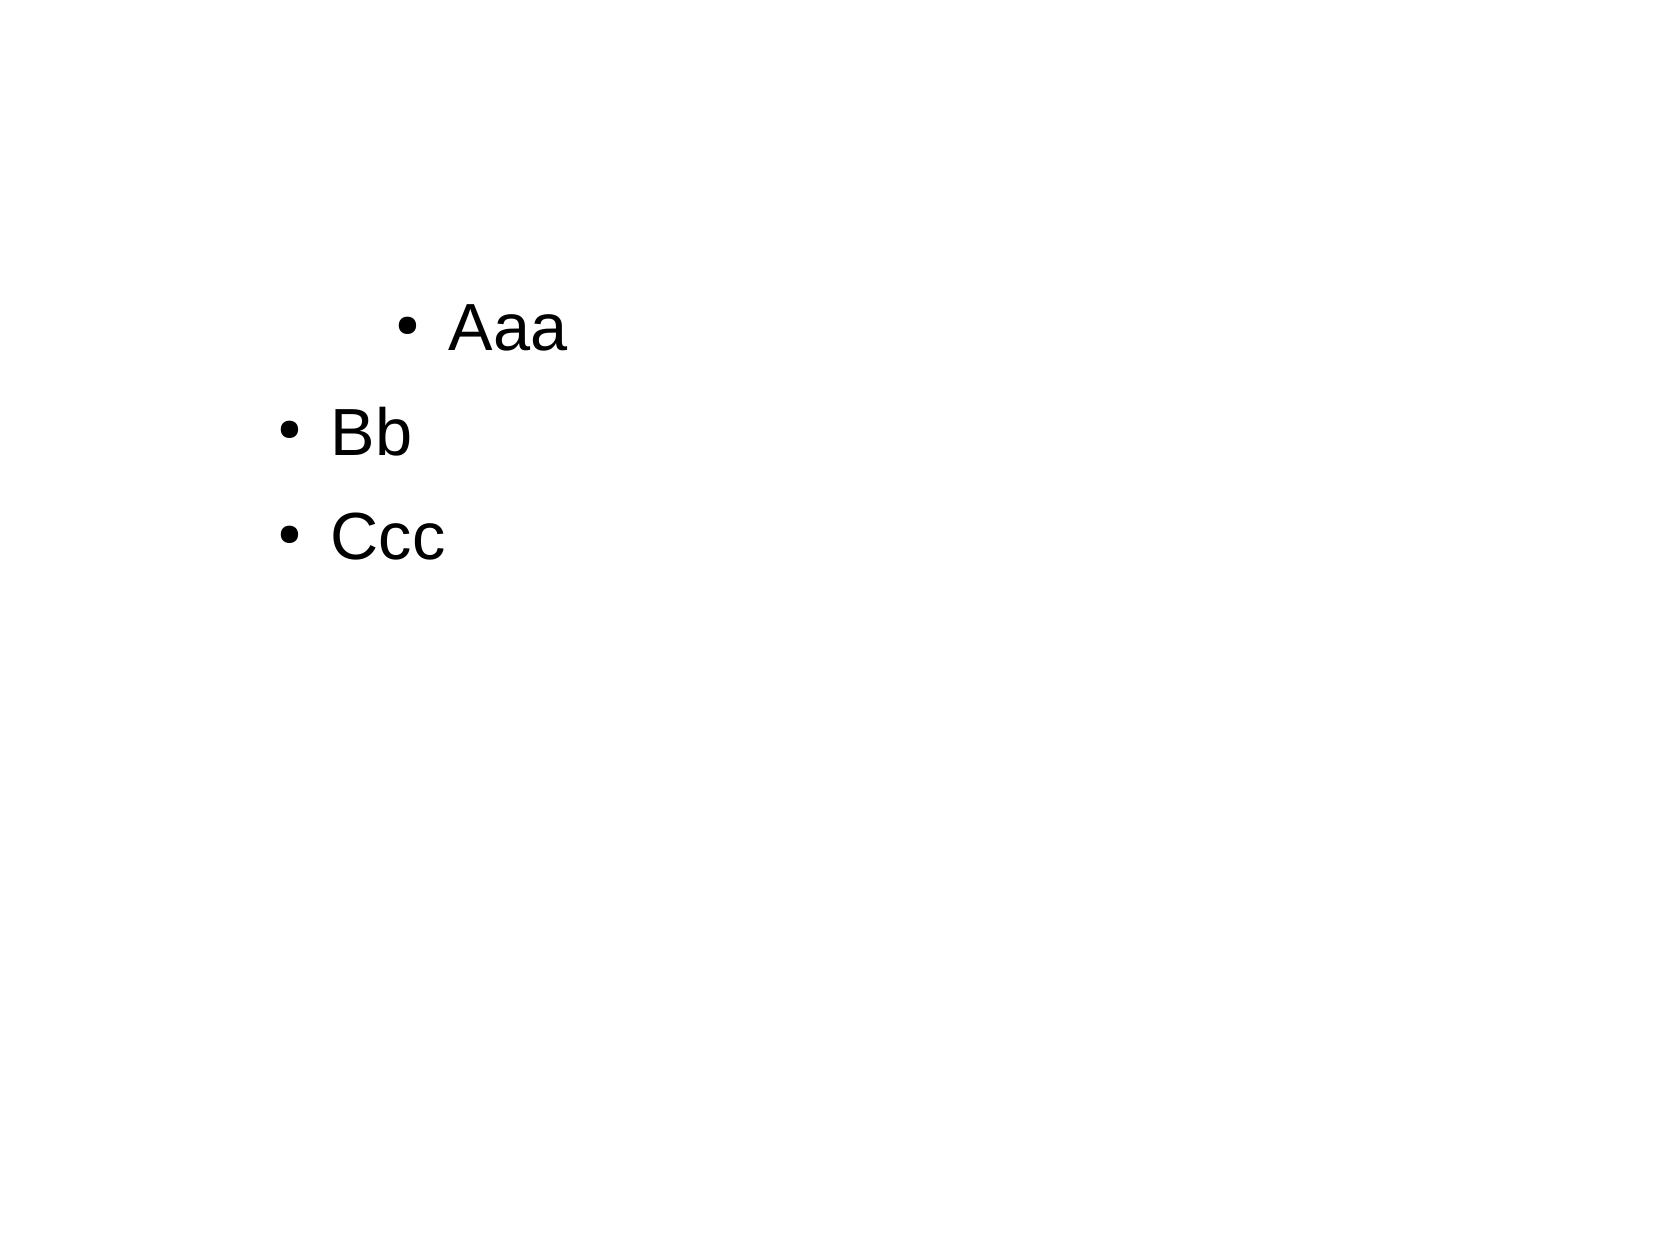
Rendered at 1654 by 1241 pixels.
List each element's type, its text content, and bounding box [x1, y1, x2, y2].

list Aaa Bb Ccc [82, 290, 1571, 1010]
